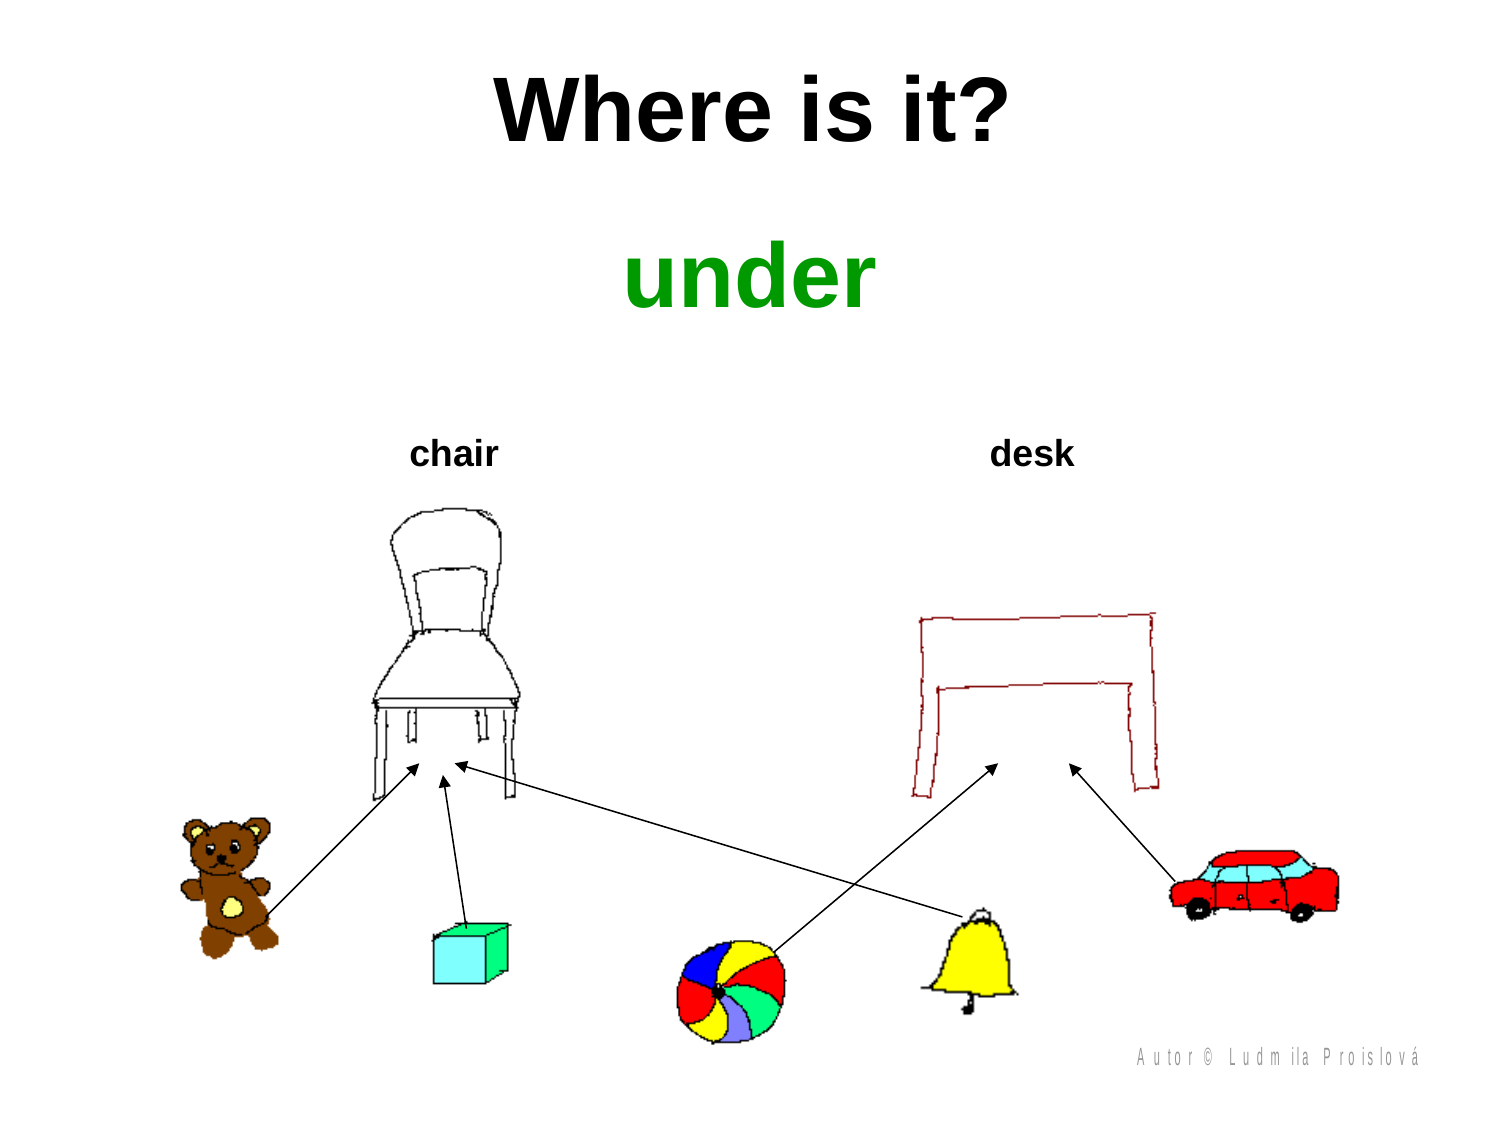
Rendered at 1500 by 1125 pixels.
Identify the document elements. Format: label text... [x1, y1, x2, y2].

picture [419, 904, 523, 1002]
text_box under [584, 207, 916, 334]
picture [1163, 822, 1352, 931]
picture [891, 586, 1183, 820]
picture [348, 491, 538, 817]
picture [655, 928, 798, 1056]
picture [1122, 1033, 1443, 1081]
picture [915, 893, 1034, 1028]
text_box chair [384, 420, 514, 482]
text_box Where is it? [478, 42, 1029, 169]
text_box desk [974, 420, 1090, 482]
picture [159, 810, 296, 972]
